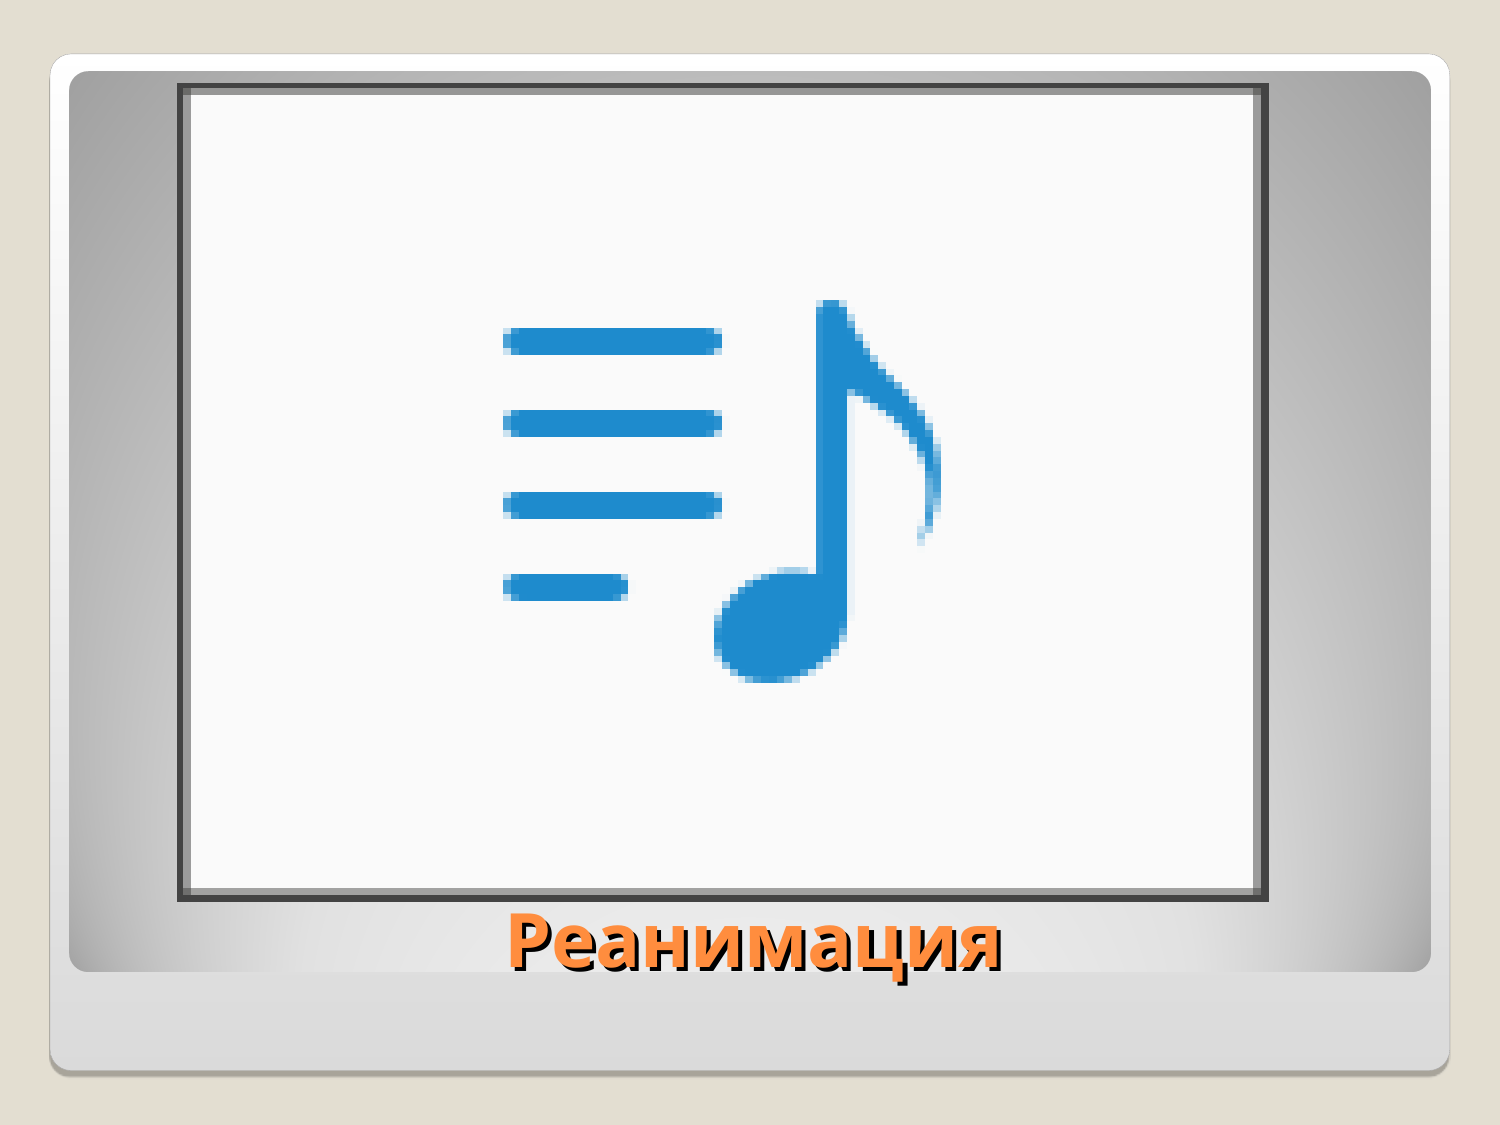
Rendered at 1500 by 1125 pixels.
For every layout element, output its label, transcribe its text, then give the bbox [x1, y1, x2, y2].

title Реанимация [82, 817, 1426, 991]
picture [69, 71, 1431, 972]
text_box [175, 82, 1270, 903]
